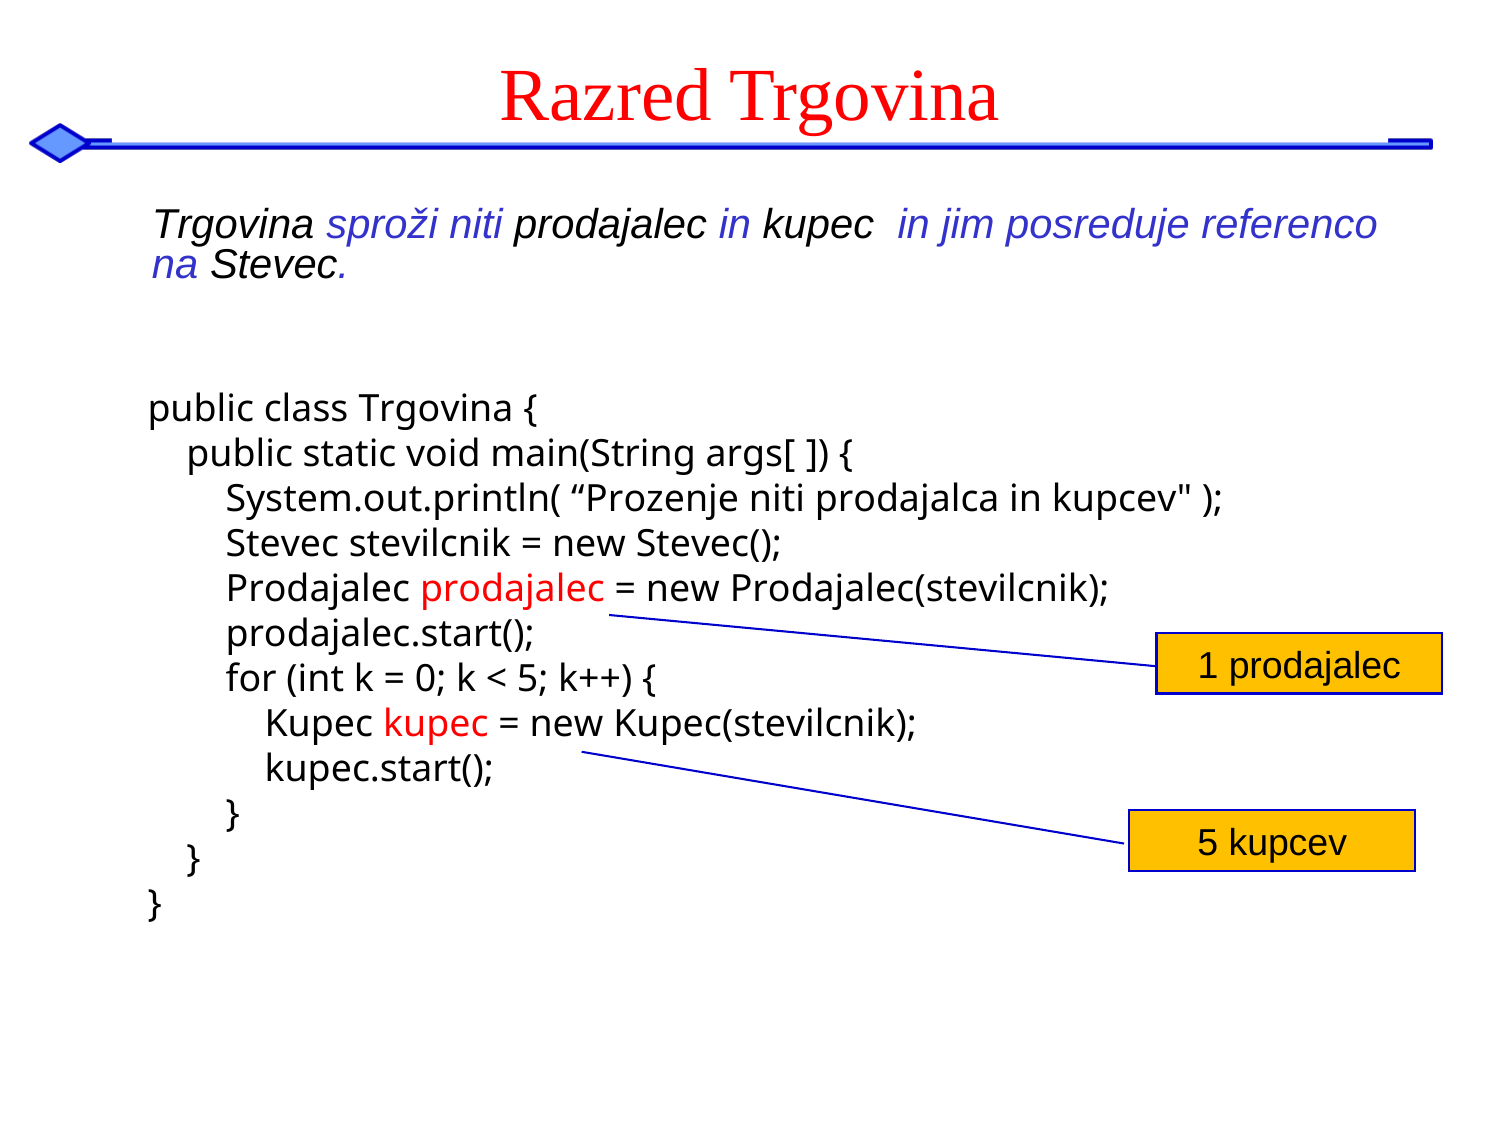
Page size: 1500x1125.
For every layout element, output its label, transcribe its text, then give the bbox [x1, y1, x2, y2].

title Razred Trgovina [111, 37, 1389, 143]
picture [28, 122, 1434, 164]
text_box 5 kupcev [1129, 810, 1415, 871]
text_box Trgovina sproži niti prodajalec in kupec in jim posreduje referenco na Stevec. [137, 198, 1401, 295]
text_box 1 prodajalec [609, 615, 1442, 693]
text_box public class Trgovina { public static void main(String args[ ]) { System.out.println( “Prozenje niti prodajalca in kupcev" ); Stevec stevilcnik = new Stevec(); Prodajalec prodajalec = new Prodajalec(stevilcnik); prodajalec.start(); for (int k = 0; k < 5; k++) { Kupec kupec = new Kupec(stevilcnik); kupec.start(); } } } [132, 376, 1326, 933]
